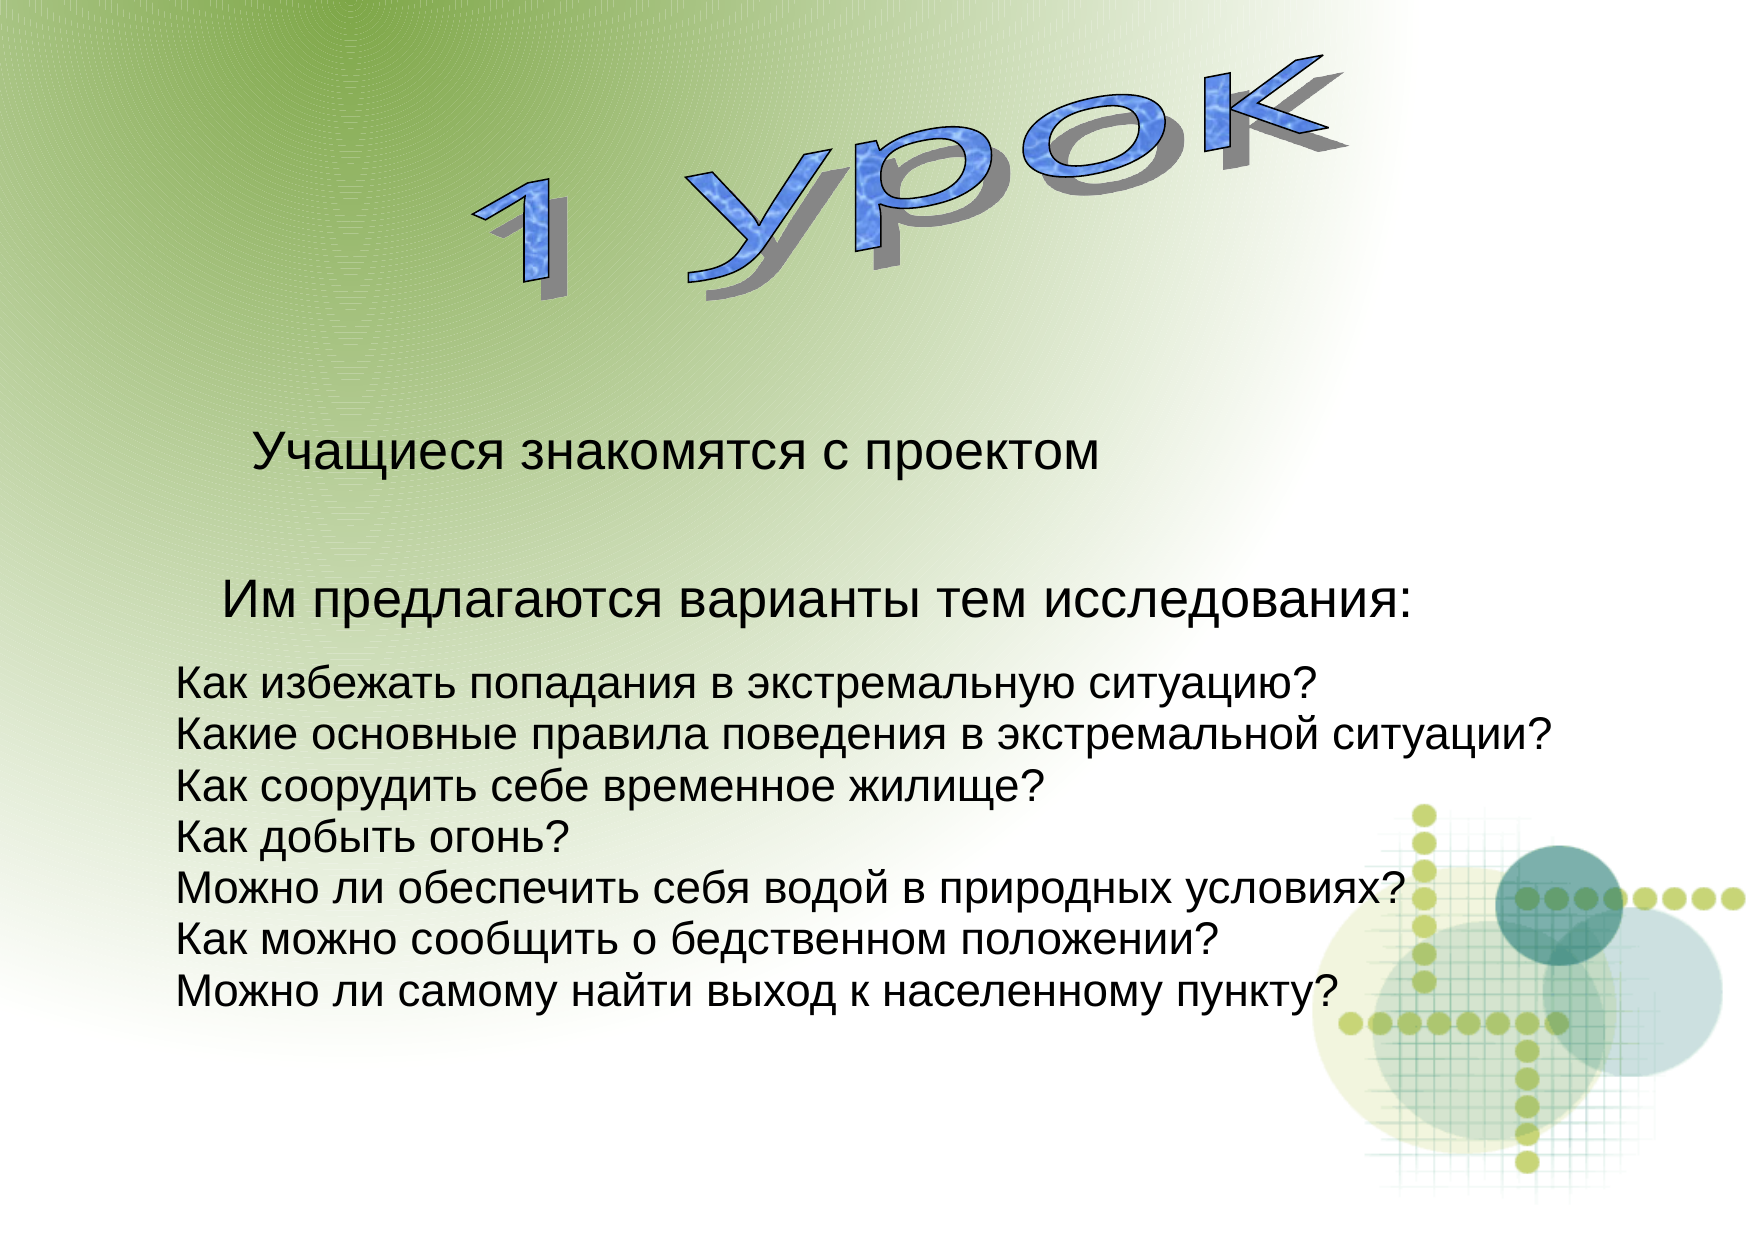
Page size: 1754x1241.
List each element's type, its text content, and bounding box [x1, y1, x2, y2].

text_box 1 урок [472, 178, 549, 282]
text_box 1 урок [855, 126, 992, 252]
text_box 1 урок [1204, 55, 1329, 152]
text_box 1 урок [685, 149, 832, 283]
picture [1298, 792, 1754, 1211]
text_box 1 урок [1023, 94, 1166, 177]
text_box Им предлагаются варианты тем исследования: [206, 561, 1565, 649]
text_box Как избежать попадания в экстремальную ситуацию? Какие основные правила поведения в экстремальной ситуации? Как соорудить себе временное жилище? Как добыть огонь? Можно ли обеспечить себя водой в природных условиях? Как можно сообщить о бедственном положении? Можно ли самому найти выход к населенному пункту? [147, 649, 1585, 1022]
text_box Учащиеся знакомятся с проектом [236, 413, 1300, 489]
